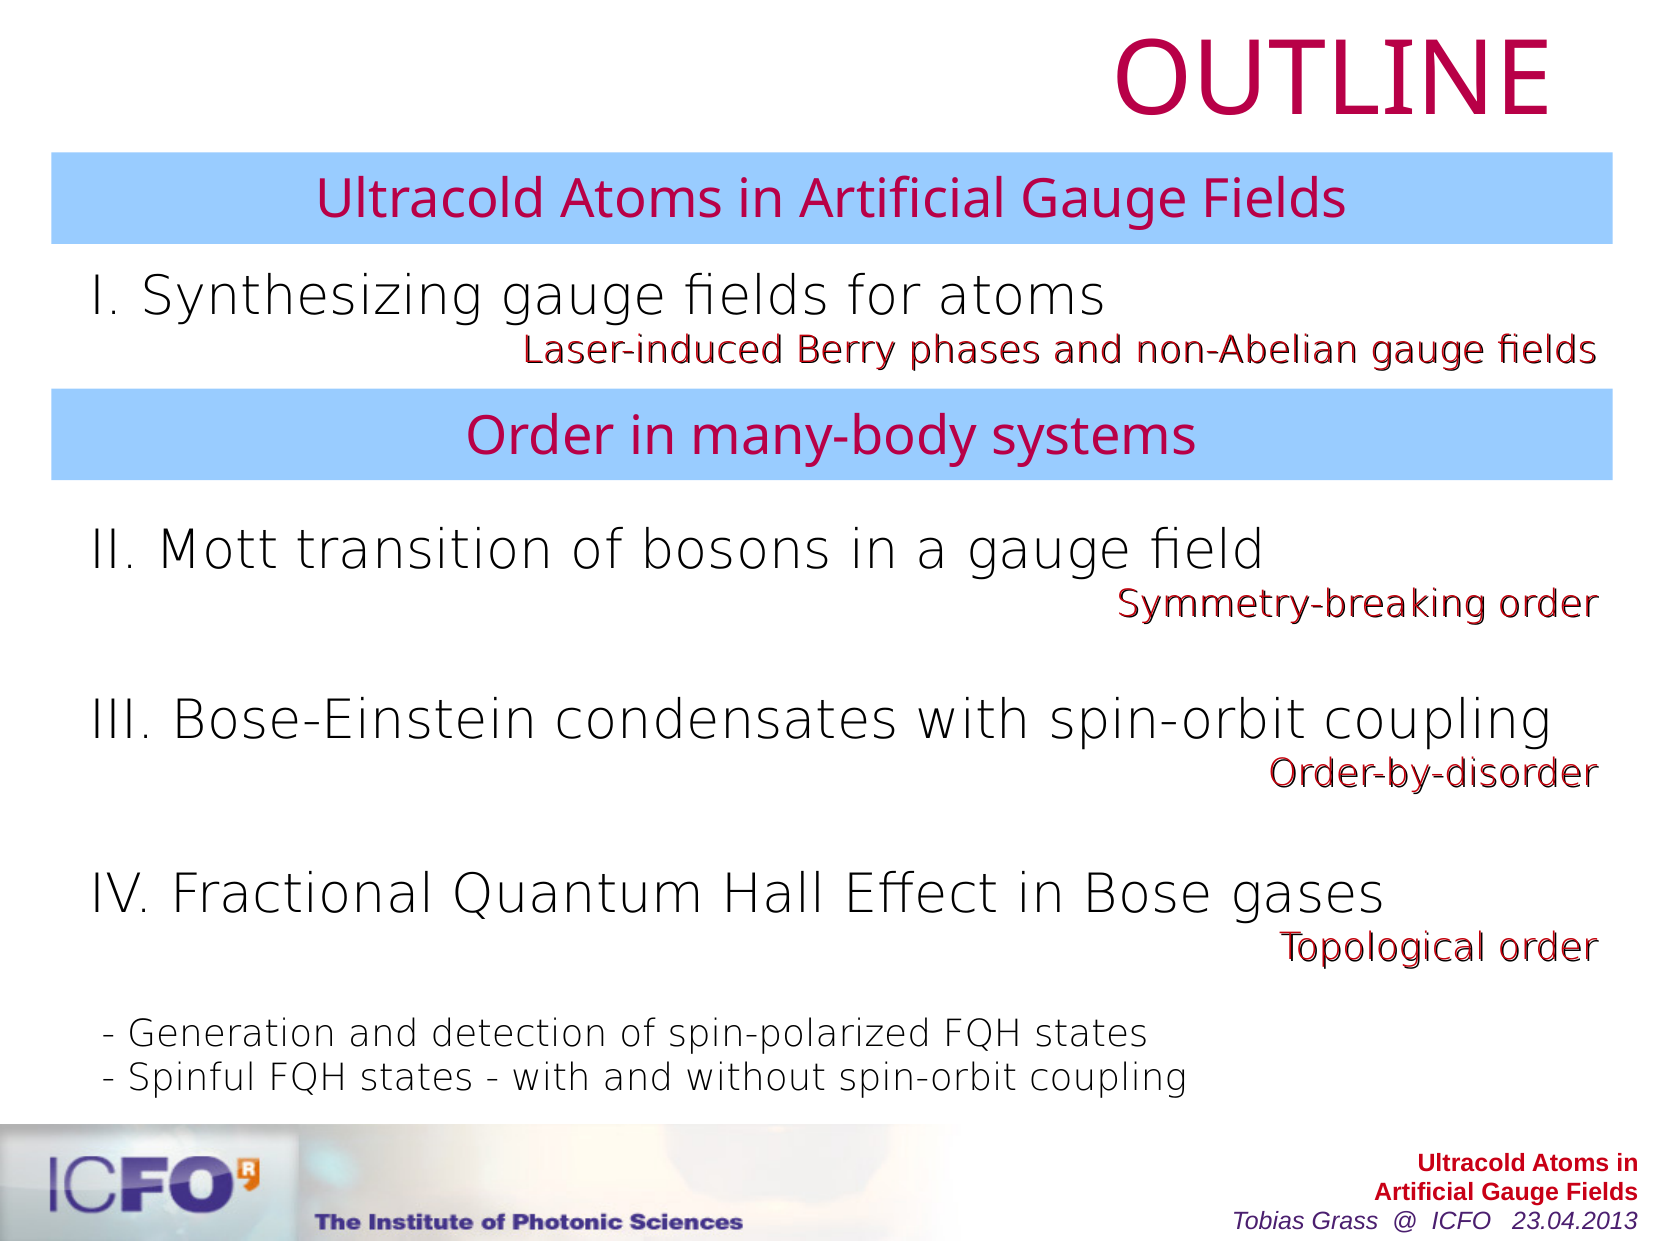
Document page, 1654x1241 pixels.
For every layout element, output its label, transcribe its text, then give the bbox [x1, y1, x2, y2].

text_box Order in many-body systems [51, 388, 1613, 481]
picture [0, 1124, 712, 1241]
text_box I. Synthesizing gauge fields for atoms Laser-induced Berry phases and non-Abelian gauge fields [75, 256, 1613, 379]
text_box Ultracold Atoms in Artificial Gauge Fields Tobias Grass @ ICFO 23.04.2013 [712, 1138, 1654, 1241]
text_box OUTLINE [984, 0, 1654, 158]
text_box Ultracold Atoms in Artificial Gauge Fields [51, 152, 1613, 244]
text_box II. Mott transition of bosons in a gauge field Symmetry-breaking order III. Bose-Einstein condensates with spin-orbit coupling Order-by-disorder IV. Fractional Quantum Hall Effect in Bose gases Topological order - Generation and detection of spin-polarized FQH states - Spinful FQH states - with and without spin-orbit coupling [75, 510, 1613, 1151]
